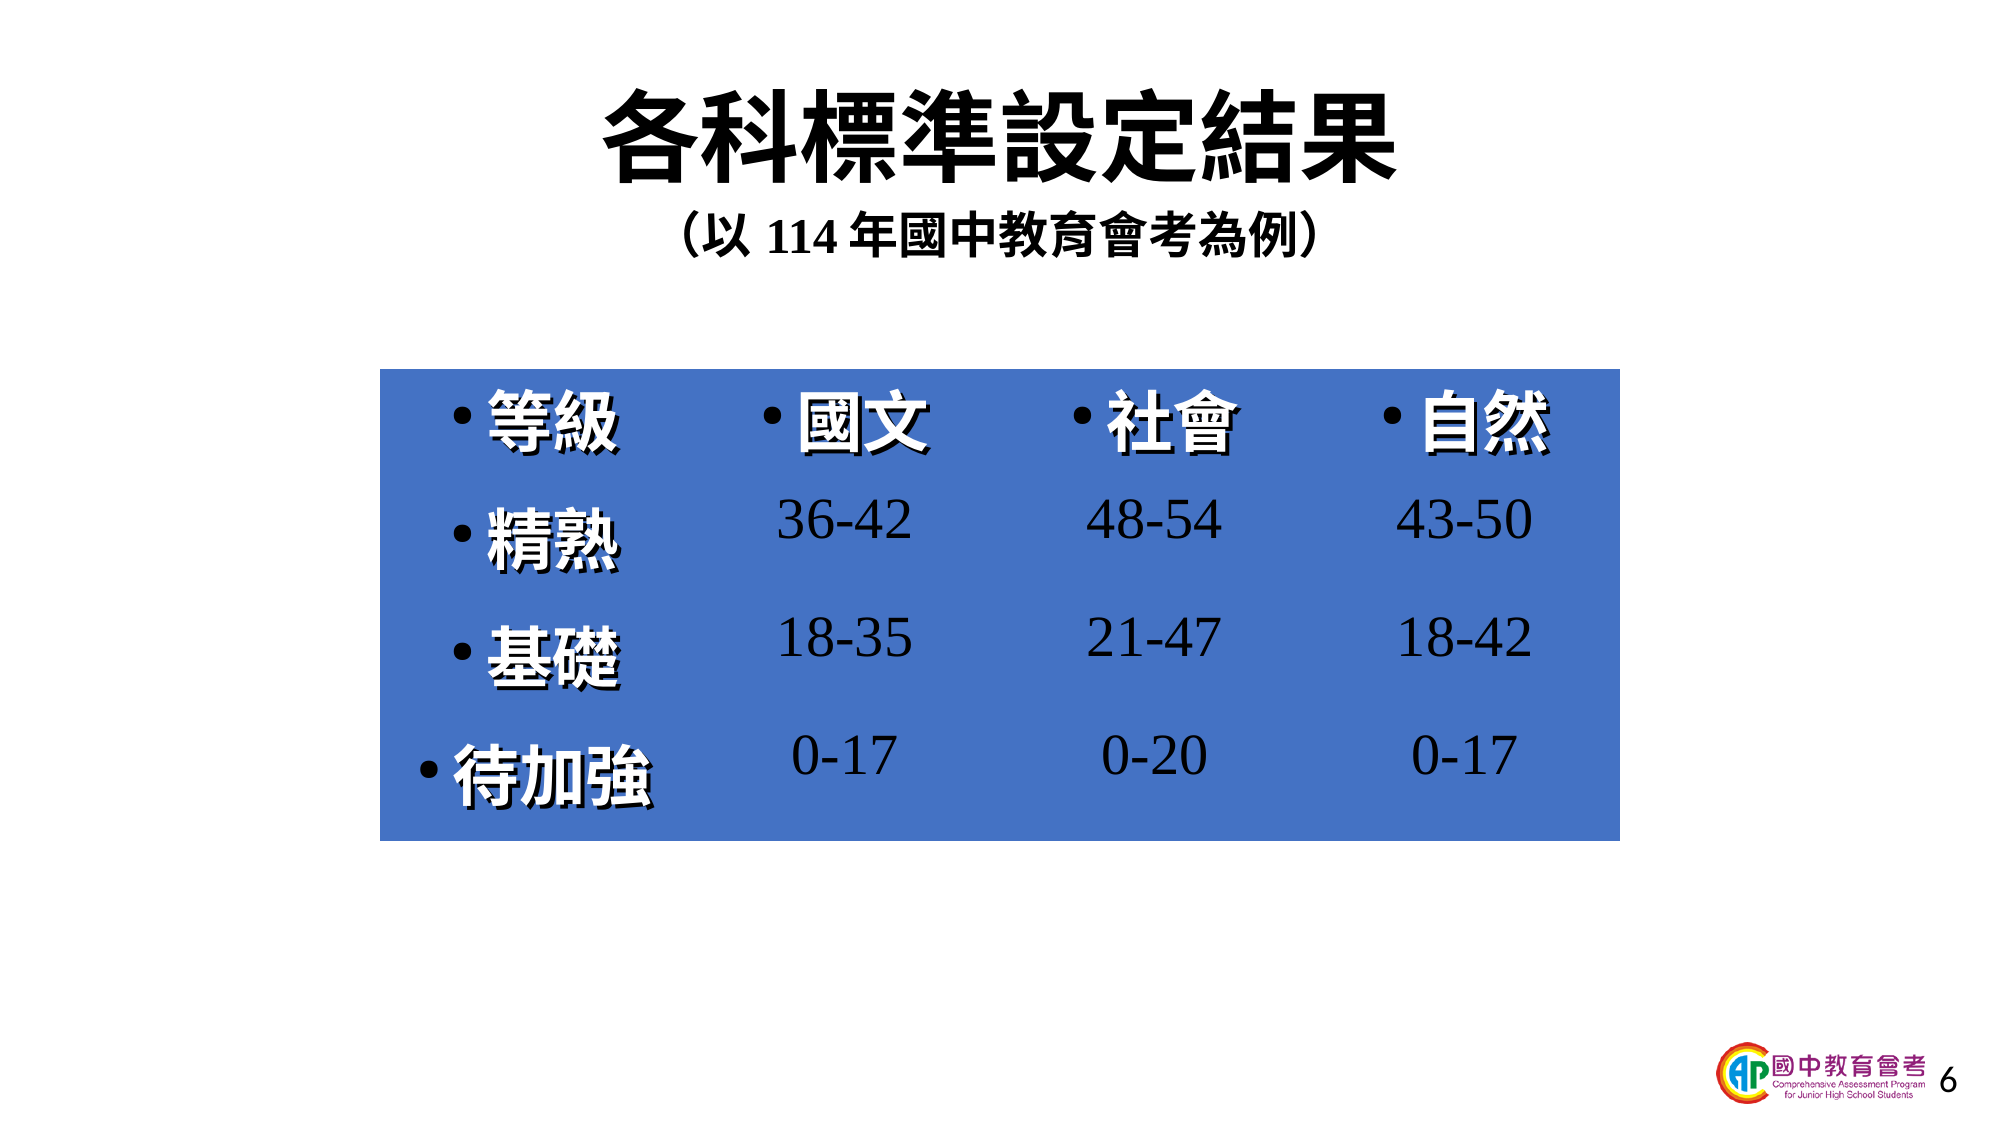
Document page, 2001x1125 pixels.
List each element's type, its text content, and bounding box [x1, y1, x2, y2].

table_cell 18-35 [690, 605, 1000, 723]
table_cell 精熟 [380, 487, 690, 605]
table_cell 0-17 [690, 723, 1000, 841]
title 各科標準設定結果 （以114年國中教育會考為例） [137, 59, 1863, 278]
table_header 社會 [1000, 369, 1310, 487]
table_cell 48-54 [1000, 487, 1310, 605]
table_cell 基礎 [380, 605, 690, 723]
table_cell 待加強 [380, 723, 690, 841]
table_cell 43-50 [1310, 487, 1620, 605]
table_cell 0-20 [1000, 723, 1310, 841]
table_cell 18-42 [1310, 605, 1620, 723]
table_cell 36-42 [690, 487, 1000, 605]
table_cell 21-47 [1000, 605, 1310, 723]
table_header 國文 [690, 369, 1000, 487]
text_box [1923, 1047, 2000, 1108]
table_cell 0-17 [1310, 723, 1620, 841]
table_header 等級 [380, 369, 690, 487]
table_header 自然 [1310, 369, 1620, 487]
